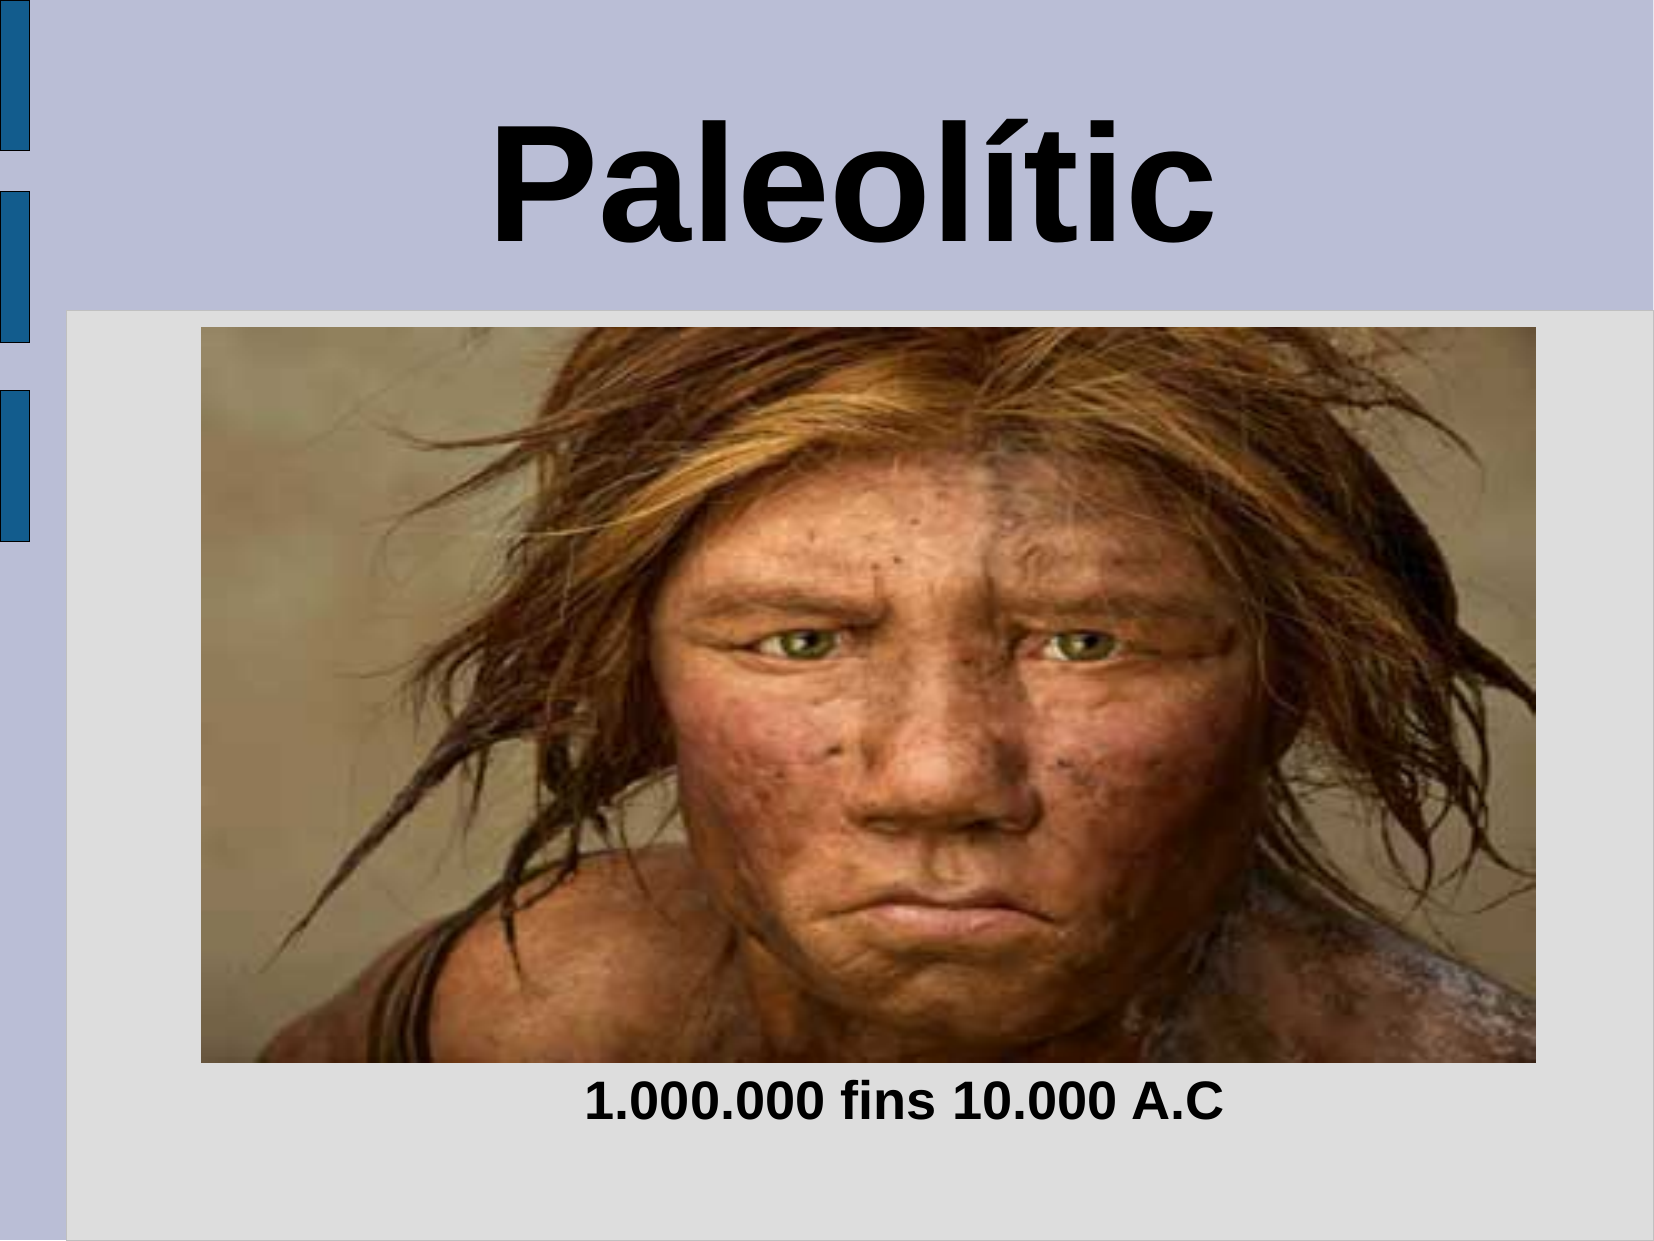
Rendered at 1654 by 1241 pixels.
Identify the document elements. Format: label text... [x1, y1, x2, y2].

text_box 1.000.000 fins 10.000 A.C [569, 1063, 1241, 1140]
picture [201, 327, 1536, 1063]
text_box Paleolític [472, 83, 1234, 285]
